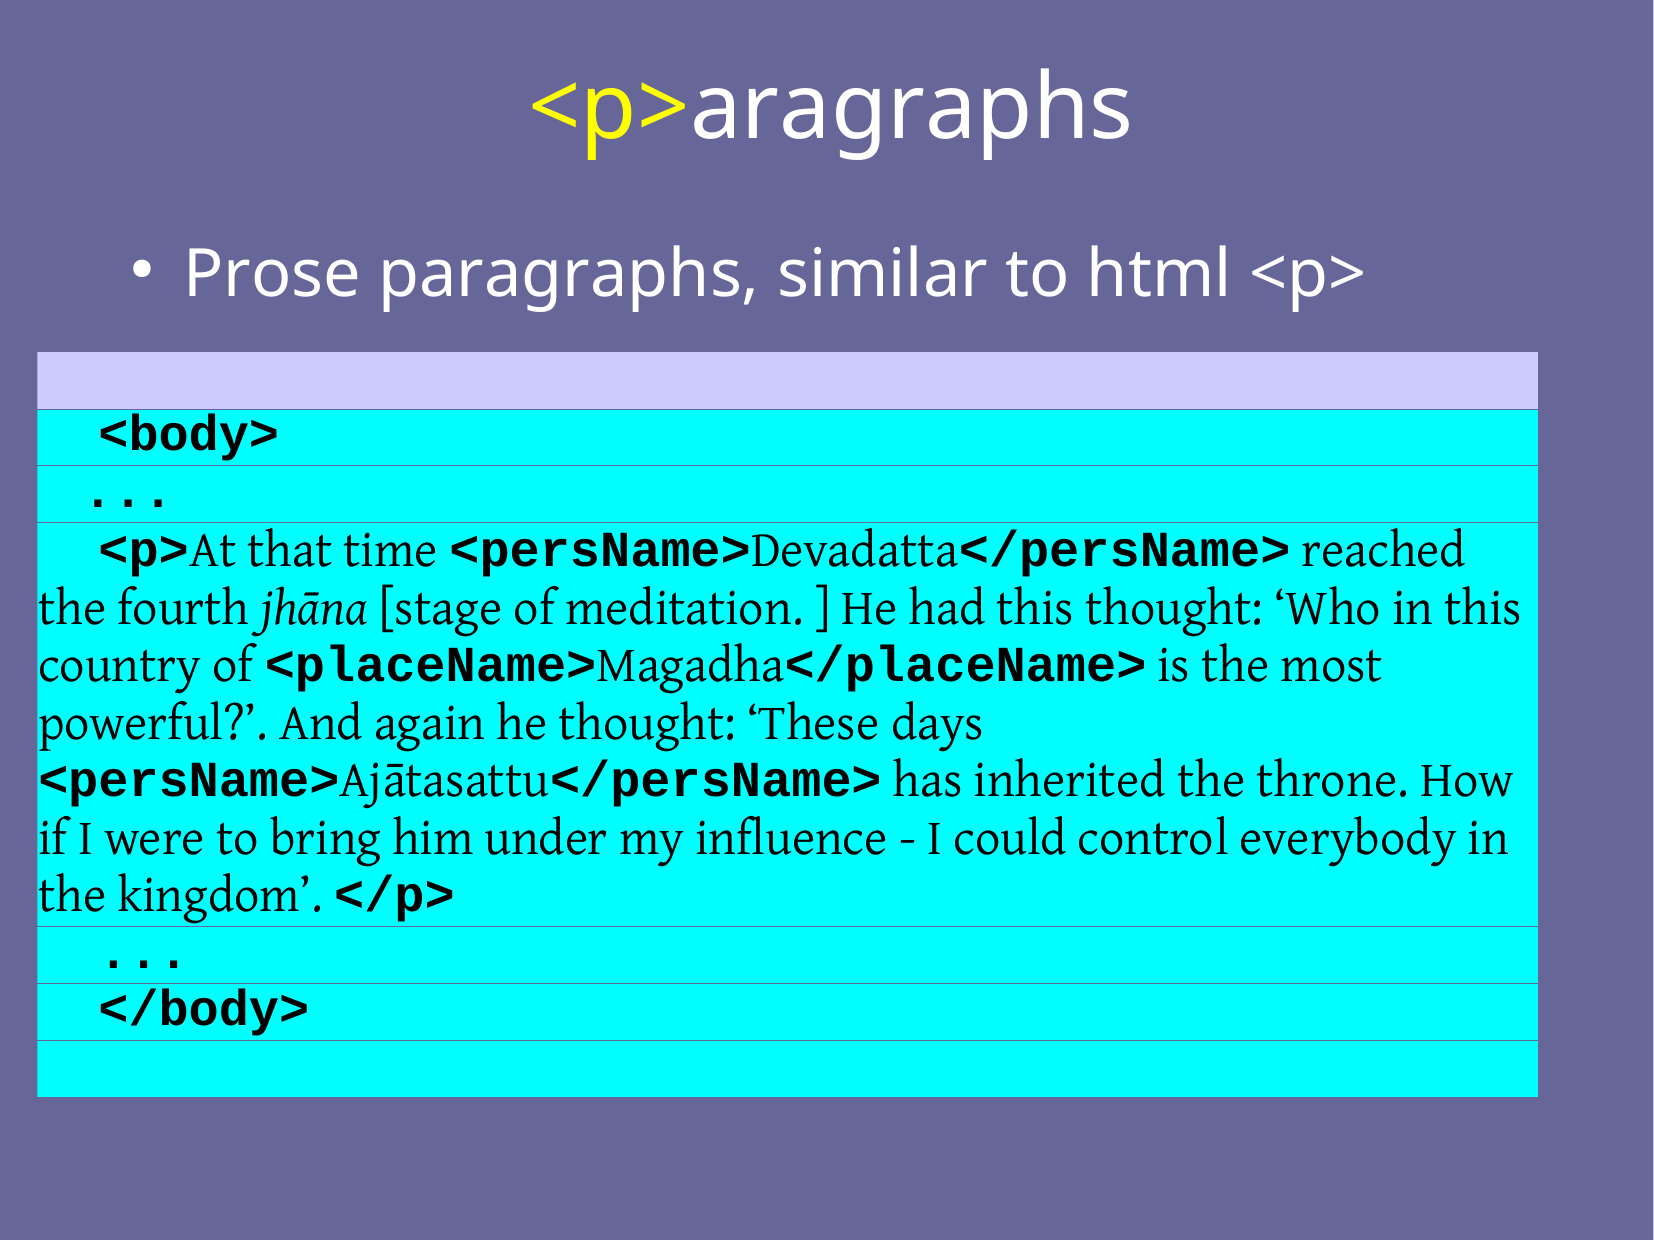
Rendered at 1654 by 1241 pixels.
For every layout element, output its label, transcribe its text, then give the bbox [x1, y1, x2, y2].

chart [37, 352, 1539, 1186]
title <p>aragraphs [125, 0, 1538, 208]
list Prose paragraphs, similar to html <p> [112, 225, 1525, 352]
